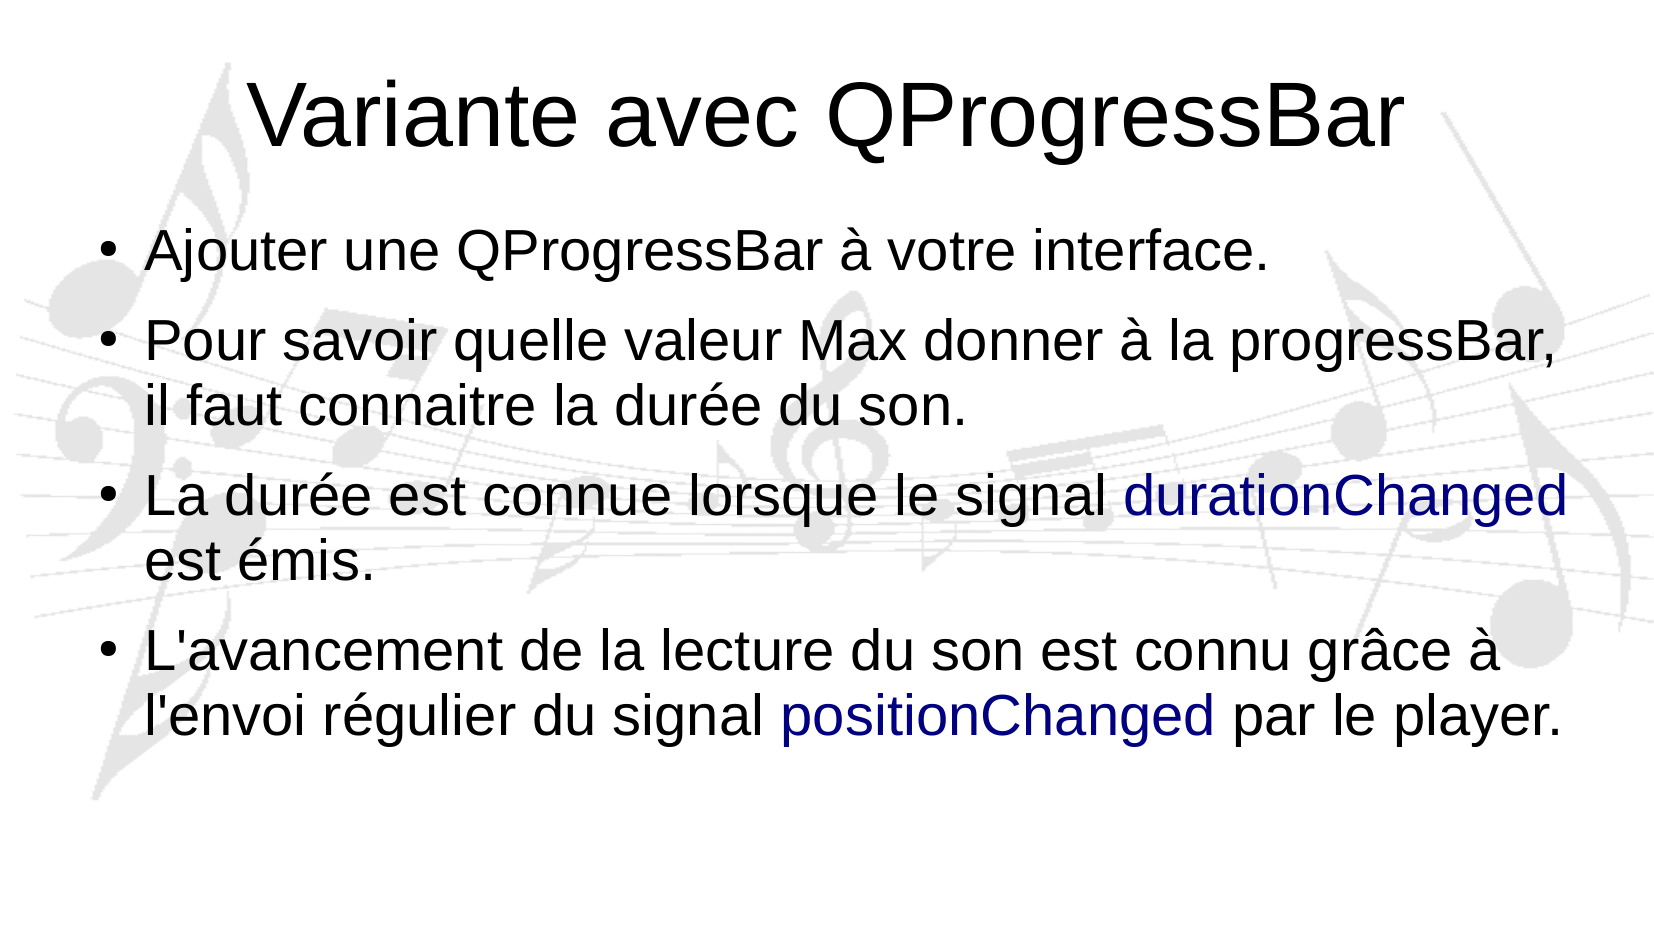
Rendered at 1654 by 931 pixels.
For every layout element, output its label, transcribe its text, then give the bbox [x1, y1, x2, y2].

list Ajouter une QProgressBar à votre interface. Pour savoir quelle valeur Max donner à la progressBar, il faut connaitre la durée du son. La durée est connue lorsque le signal durationChanged est émis. L'avancement de la lecture du son est connu grâce à l'envoi régulier du signal positionChanged par le player. [82, 217, 1571, 758]
title Variante avec QProgressBar [82, 37, 1571, 193]
